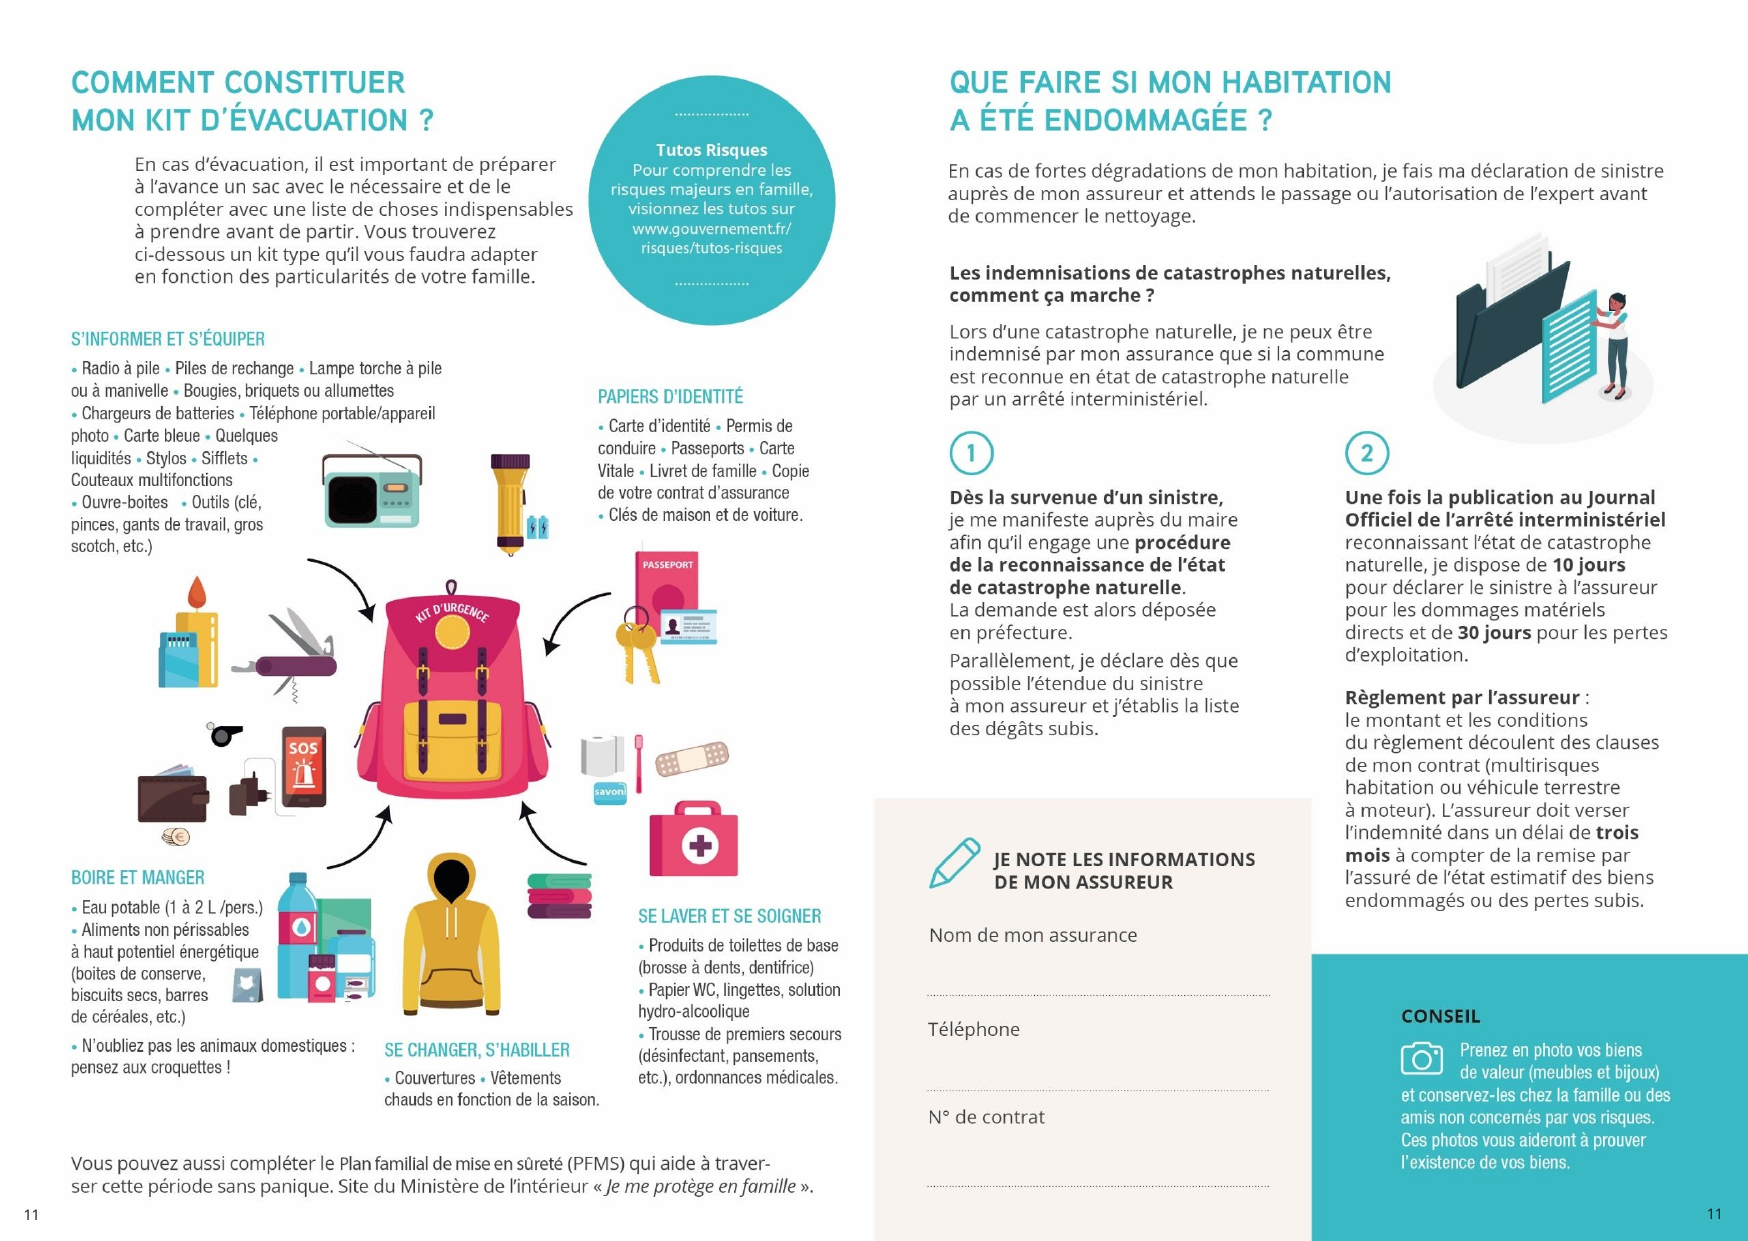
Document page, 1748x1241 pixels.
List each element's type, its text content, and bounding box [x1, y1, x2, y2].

text_box <numéro> [17, 1205, 62, 1226]
picture [0, 0, 1748, 1241]
text_box <numéro> [1691, 1204, 1724, 1225]
